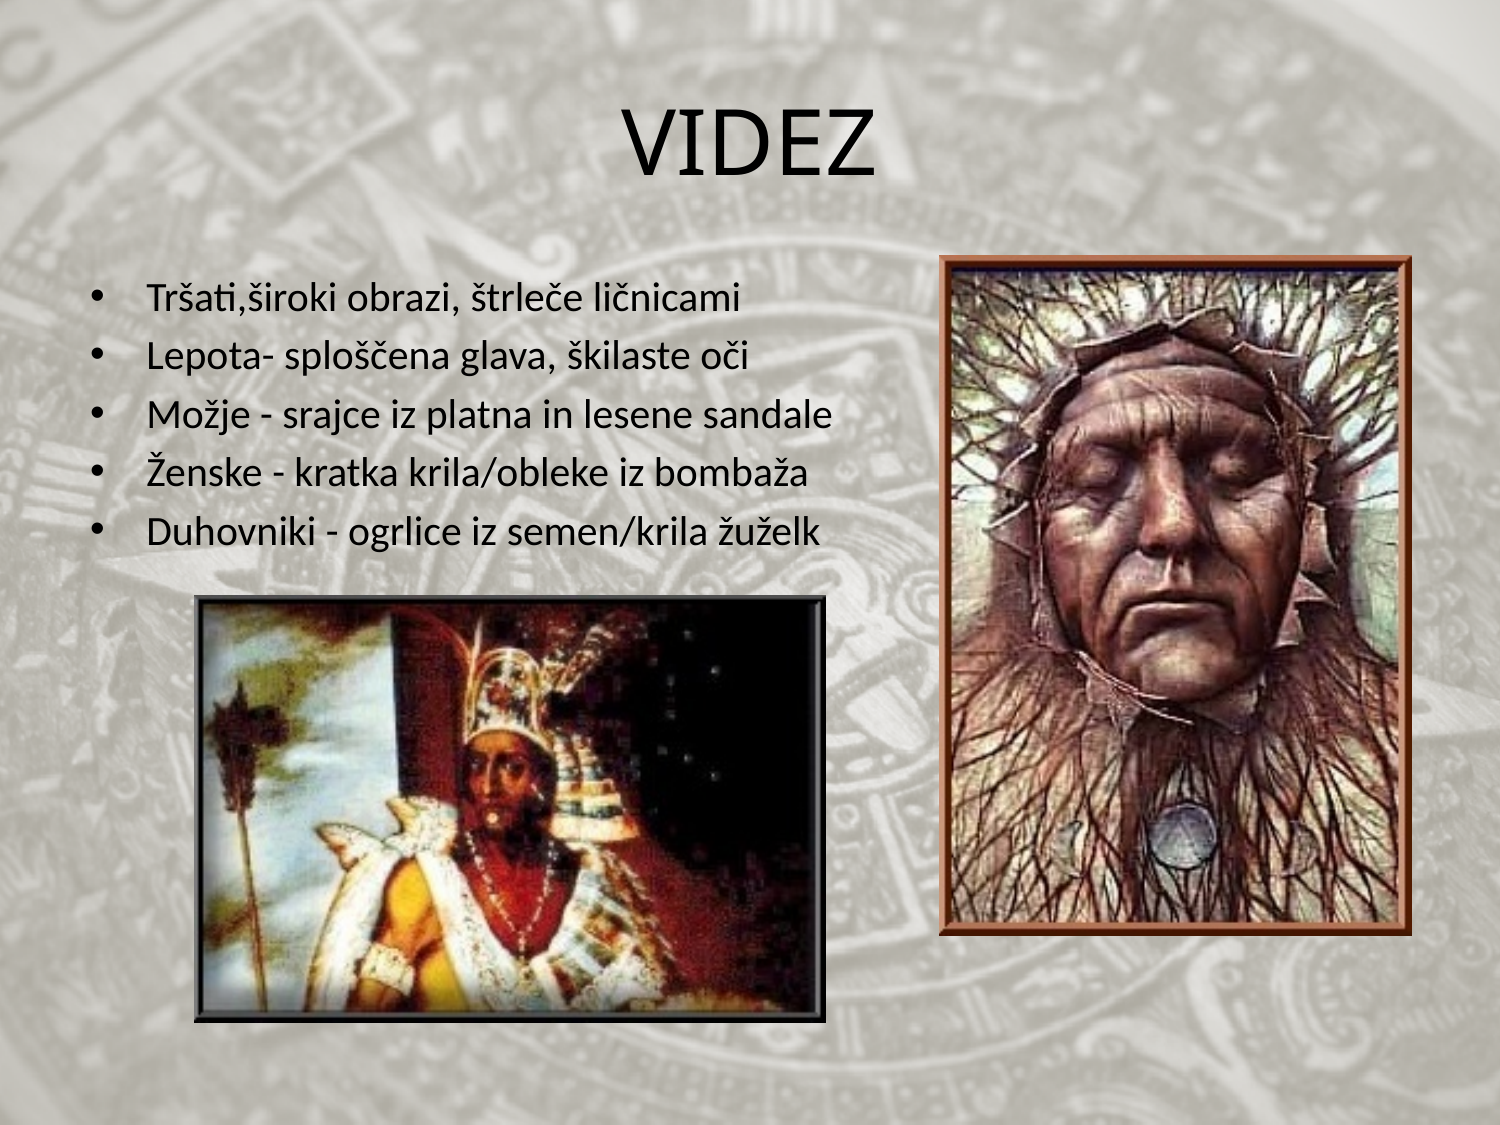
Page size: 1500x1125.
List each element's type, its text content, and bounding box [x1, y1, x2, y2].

picture [0, 0, 1500, 1125]
list Tršati,široki obrazi, štrleče ličnicami Lepota- sploščena glava, škilaste oči Možje - srajce iz platna in lesene sandale Ženske - kratka krila/obleke iz bombaža Duhovniki - ogrlice iz semen/krila žuželk [75, 262, 1425, 1005]
title VIDEZ [75, 45, 1425, 233]
